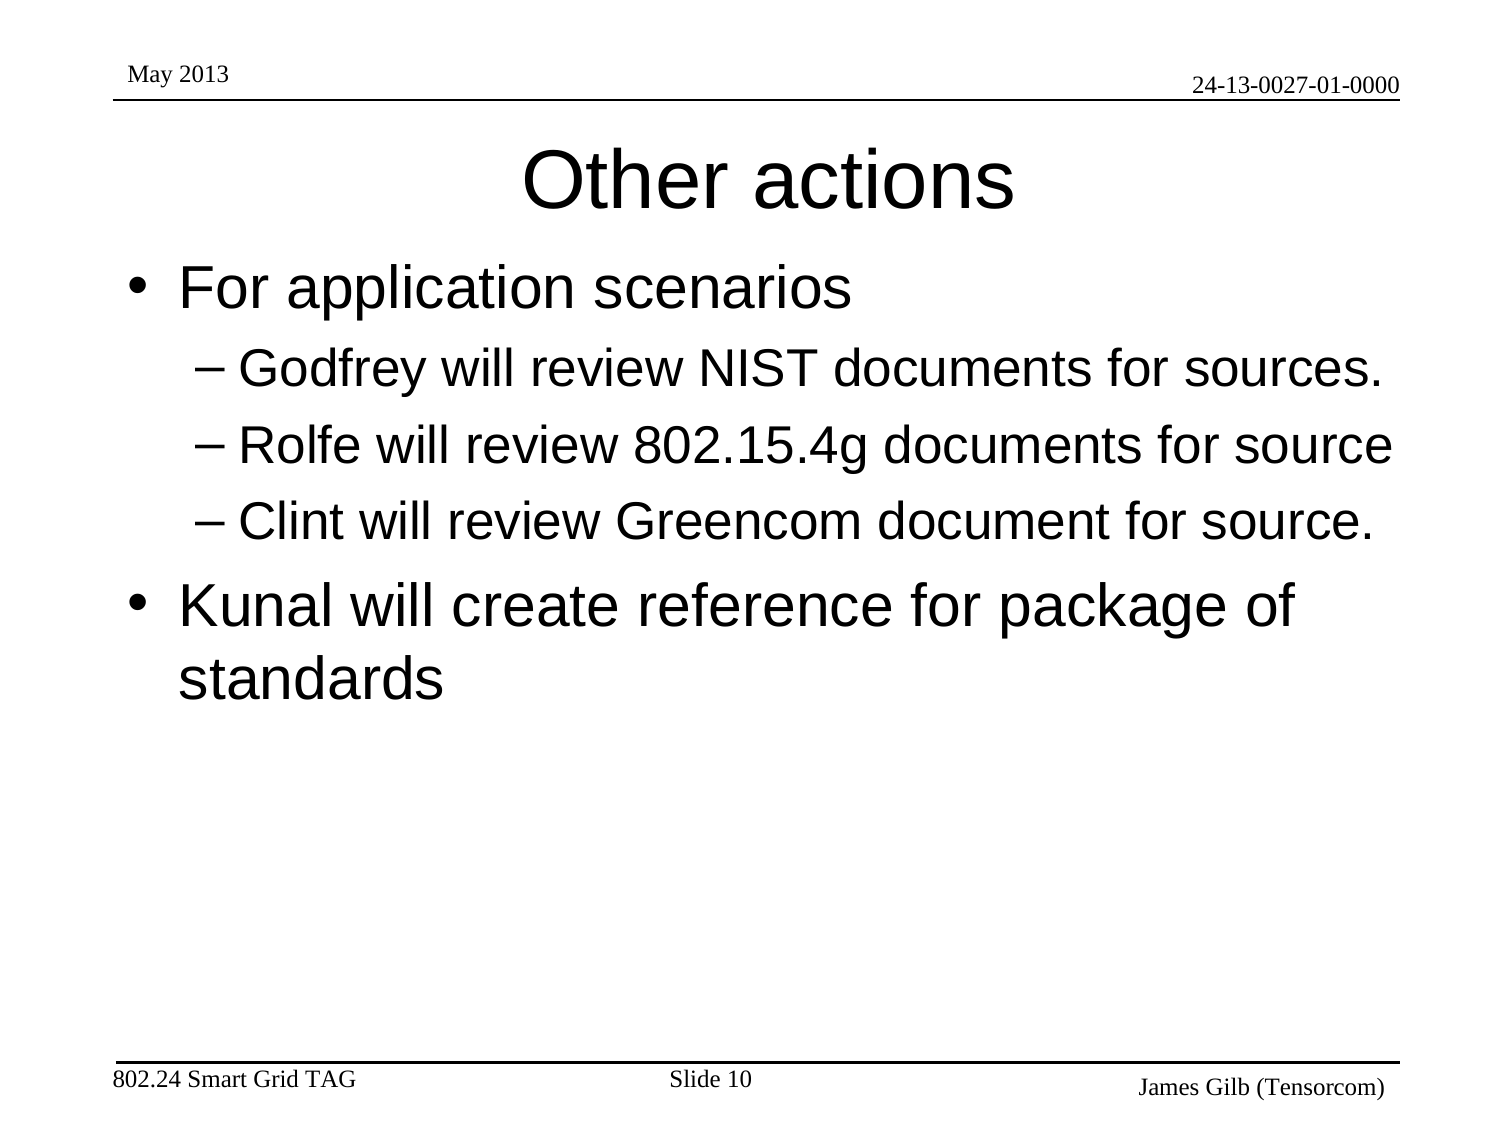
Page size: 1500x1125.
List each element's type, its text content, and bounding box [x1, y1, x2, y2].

title Other actions [112, 112, 1426, 238]
list For application scenarios Godfrey will review NIST documents for sources. Rolfe will review 802.15.4g documents for source Clint will review Greencom document for source. Kunal will create reference for package of standards [112, 239, 1426, 893]
